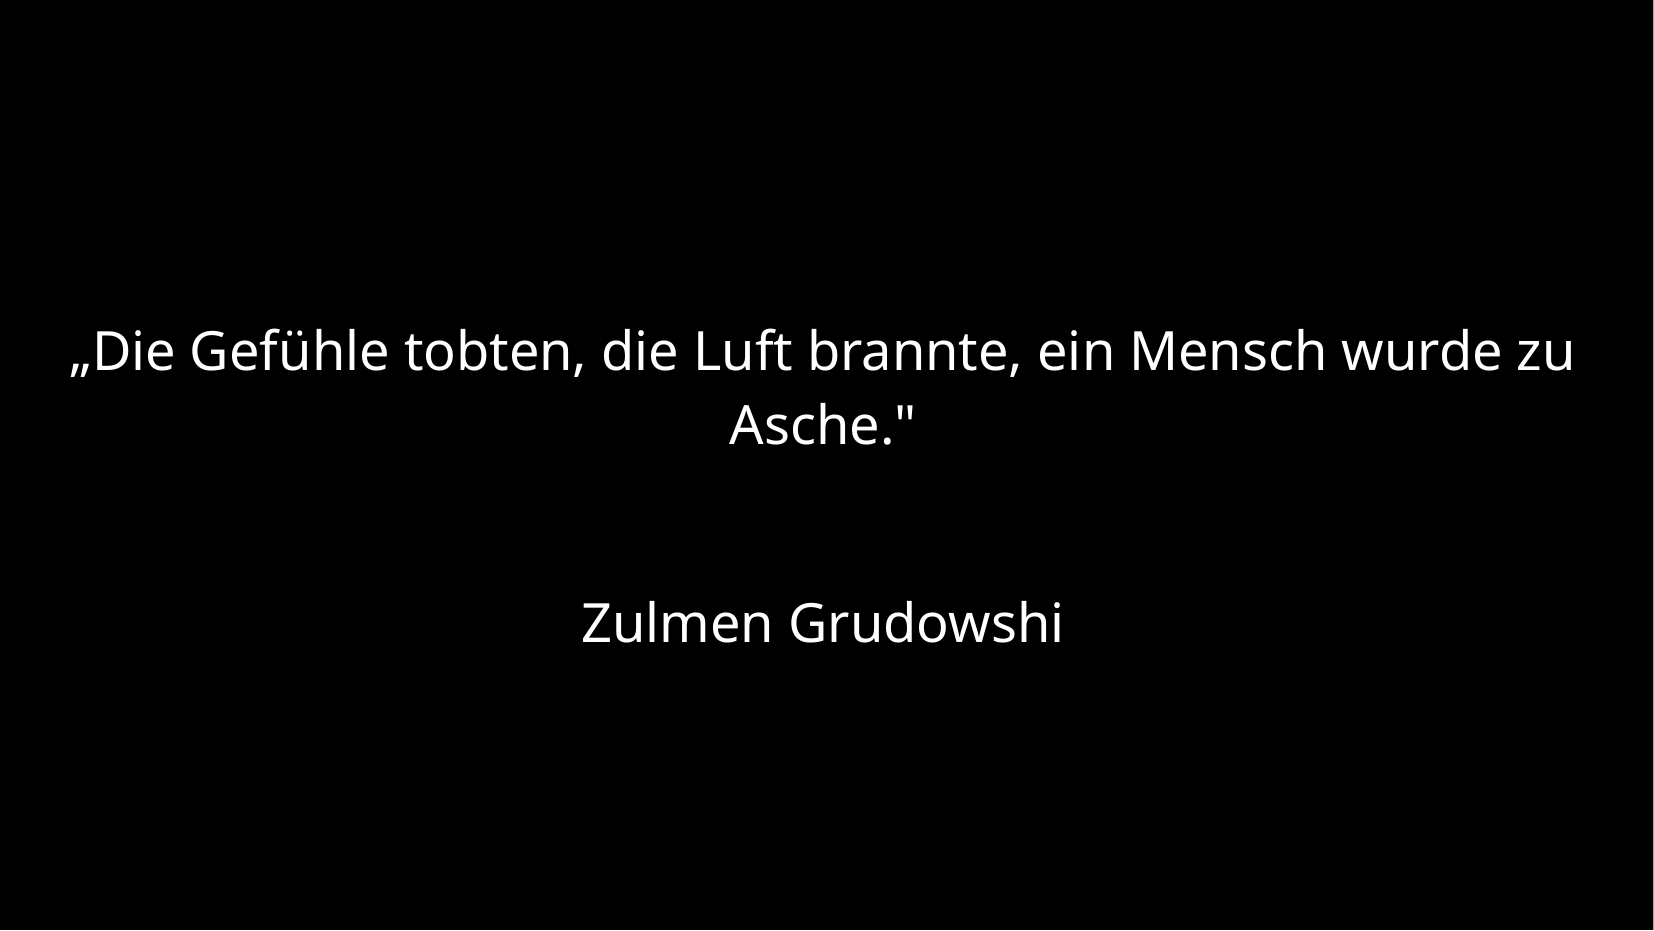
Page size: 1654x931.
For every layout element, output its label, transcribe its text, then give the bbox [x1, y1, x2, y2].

text_box „Die Gefühle tobten, die Luft brannte, ein Mensch wurde zu Asche." Zulmen Grudowshi [0, 206, 1654, 785]
